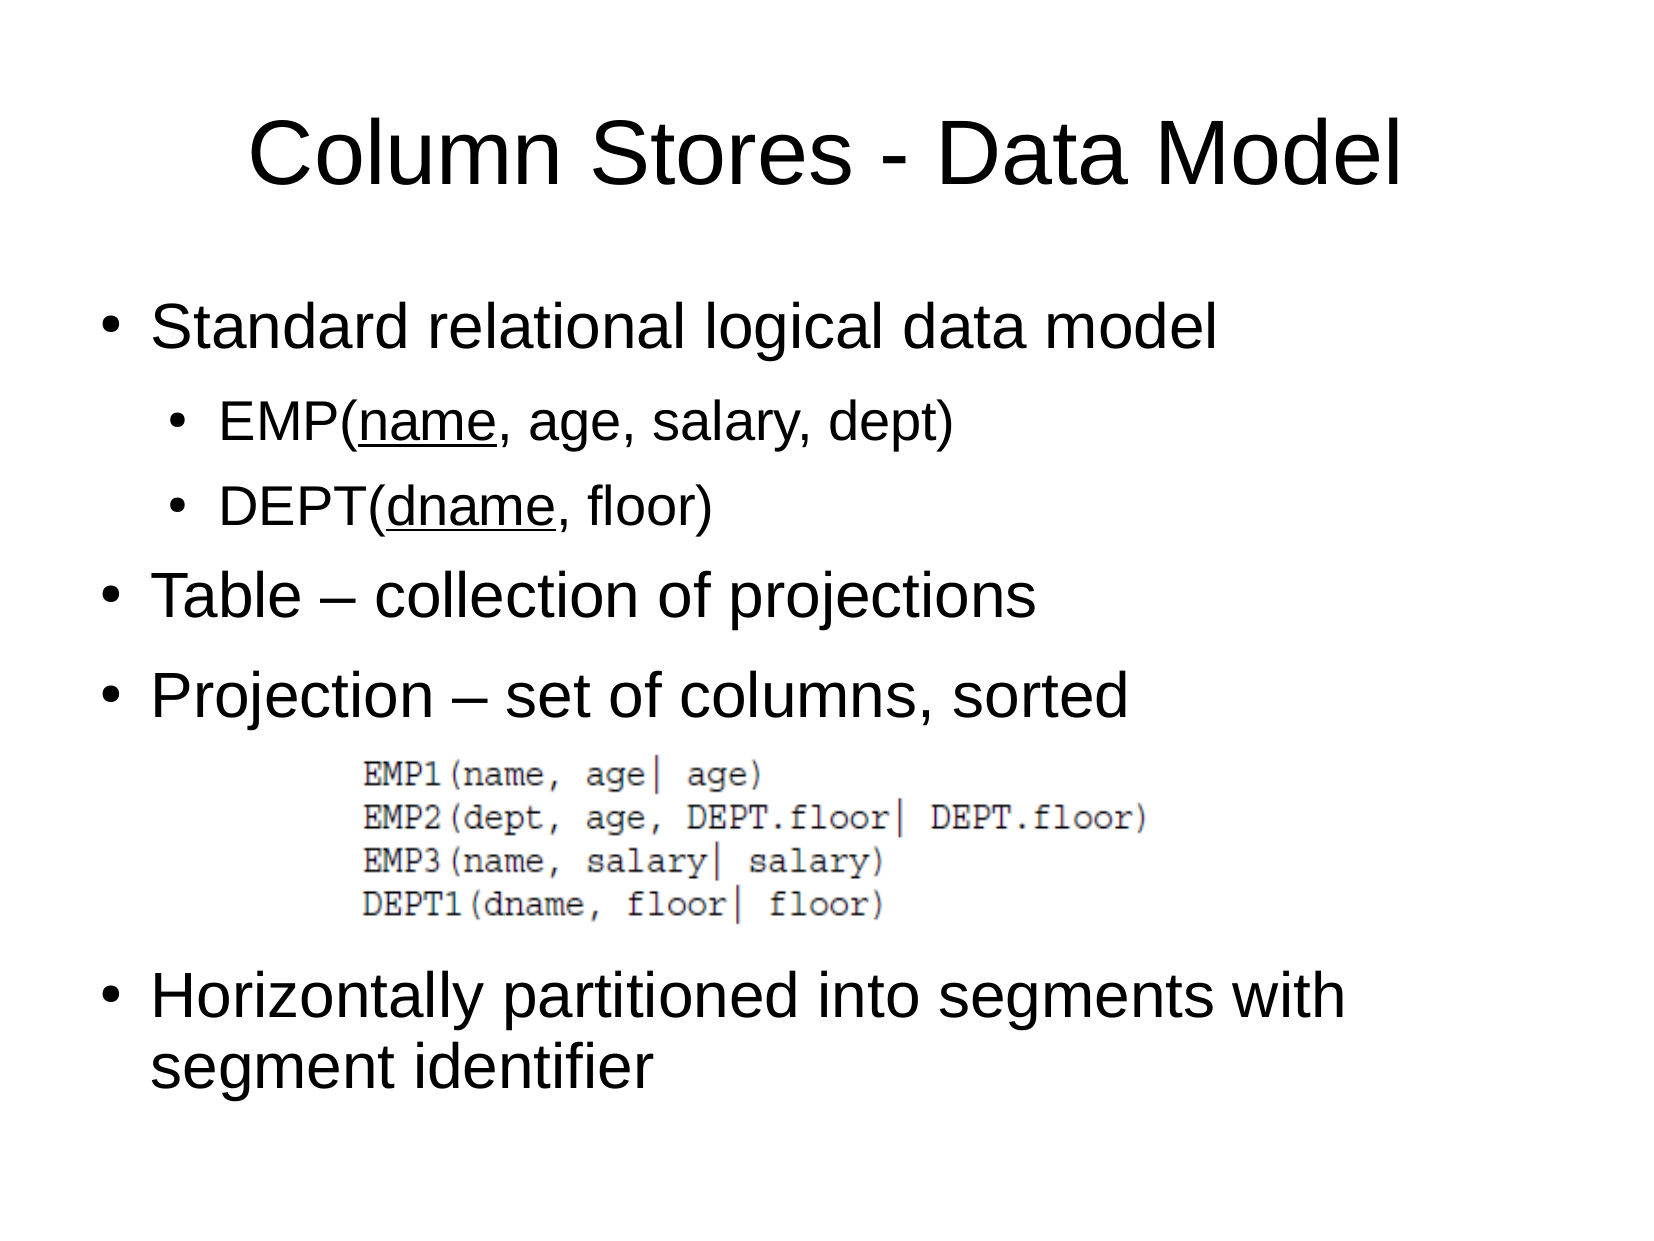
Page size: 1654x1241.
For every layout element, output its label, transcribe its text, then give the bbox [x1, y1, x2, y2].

picture [354, 749, 1182, 957]
title Column Stores - Data Model [82, 56, 1571, 250]
list Standard relational logical data model EMP(name, age, salary, dept) DEPT(dname, floor) Table – collection of projections Projection – set of columns, sorted Horizontally partitioned into segments with segment identifier [82, 290, 1571, 1109]
